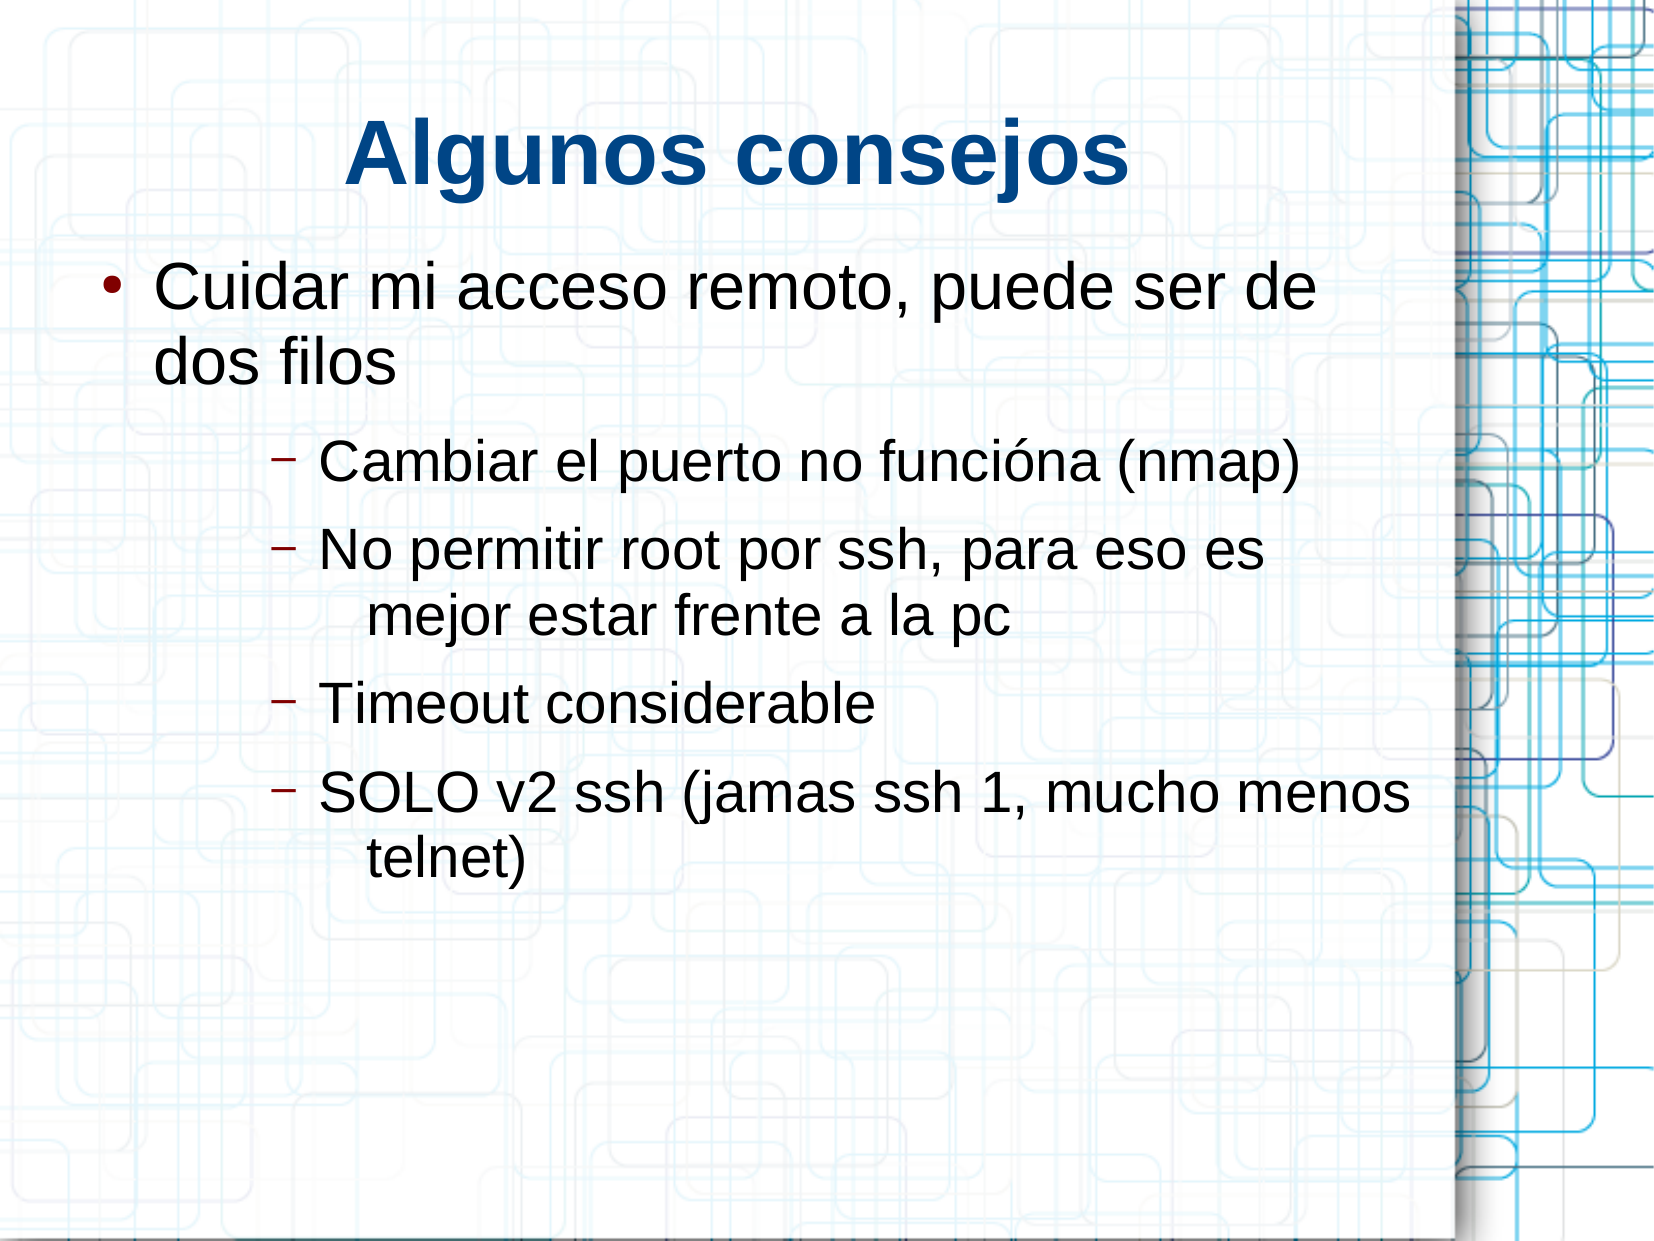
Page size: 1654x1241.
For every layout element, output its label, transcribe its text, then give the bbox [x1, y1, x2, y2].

picture [0, 0, 1654, 1241]
title Algunos consejos [59, 56, 1418, 250]
list Cuidar mi acceso remoto, puede ser de dos filos Cambiar el puerto no funcióna (nmap) No permitir root por ssh, para eso es mejor estar frente a la pc Timeout considerable SOLO v2 ssh (jamas ssh 1, mucho menos telnet) [82, 249, 1418, 1054]
